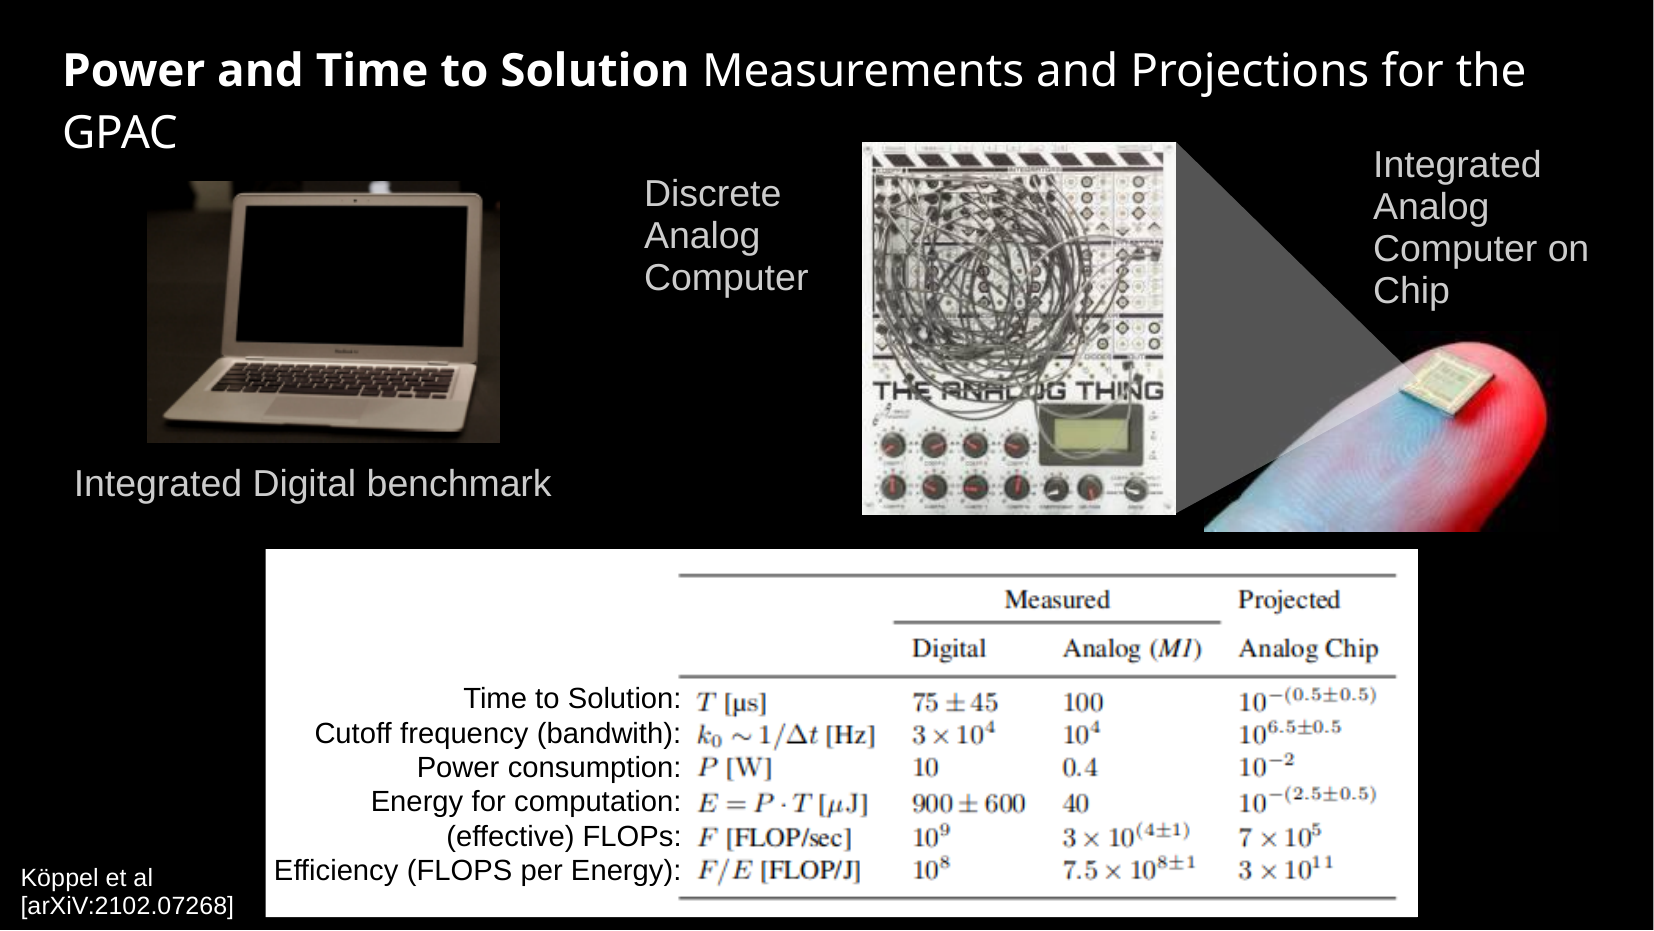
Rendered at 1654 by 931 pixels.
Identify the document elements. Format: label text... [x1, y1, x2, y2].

text_box Power and Time to Solution Measurements and Projections for the GPAC [47, 29, 1613, 156]
picture [147, 181, 500, 443]
text_box Integrated Analog Computer on Chip [1358, 135, 1605, 319]
text_box [265, 549, 648, 673]
picture [648, 549, 1418, 918]
text_box Time to Solution: Cutoff frequency (bandwith): Power consumption: Energy for computation: (effective) FLOPs: Efficiency (FLOPS per Energy): [165, 673, 697, 856]
picture [862, 156, 1176, 515]
text_box Discrete Analog Computer [629, 165, 824, 307]
text_box Integrated Digital benchmark [59, 454, 569, 512]
picture [1204, 331, 1559, 532]
text_box Köppel et al [arXiV:2102.07268] [5, 856, 768, 928]
text_box [1176, 156, 1420, 514]
